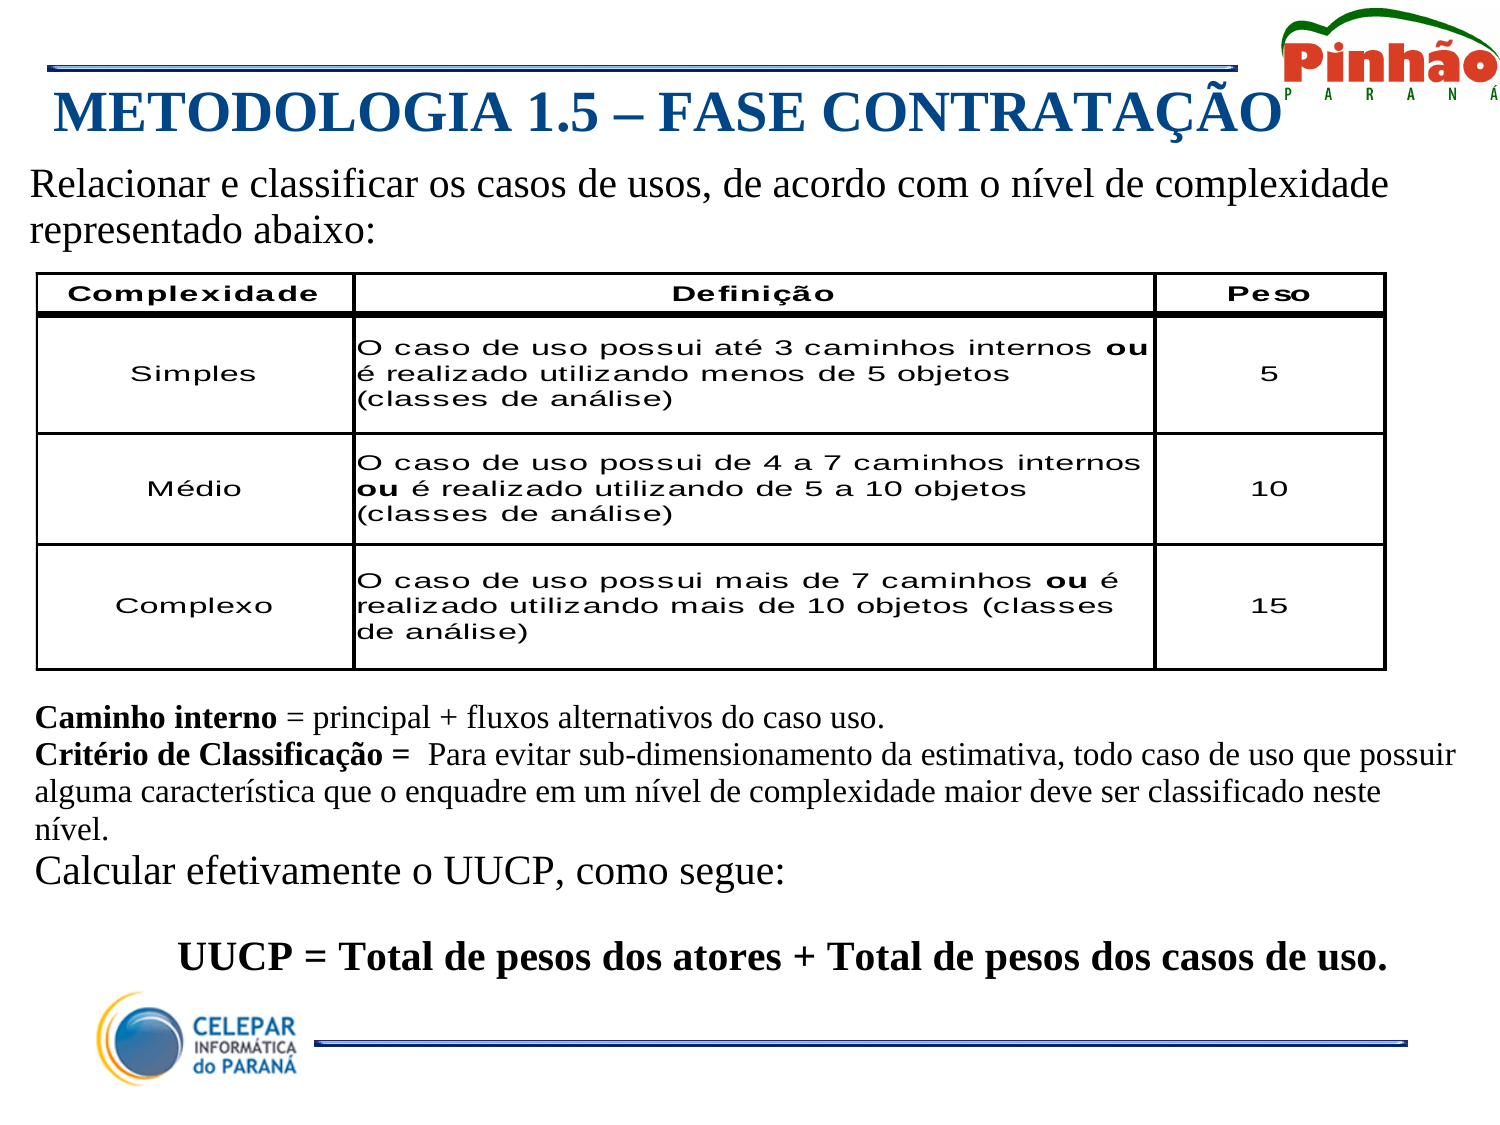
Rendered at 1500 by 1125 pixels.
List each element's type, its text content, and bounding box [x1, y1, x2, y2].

text_box [98, 266, 1420, 699]
title [78, 21, 1025, 79]
chart [35, 269, 1388, 699]
picture [1281, 8, 1500, 100]
text_box [98, 918, 1420, 1125]
text_box Relacionar e classificar os casos de usos, de acordo com o nível de complexidade representado abaixo: [29, 159, 1477, 266]
text_box METODOLOGIA 1.5 – FASE CONTRATAÇÃO [53, 79, 1284, 156]
text_box UUCP = Total de pesos dos atores + Total de pesos dos casos de uso. [177, 933, 1394, 988]
text_box Caminho interno = principal + fluxos alternativos do caso uso. Critério de Classificação = Para evitar sub-dimensionamento da estimativa, todo caso de uso que possuir alguma característica que o enquadre em um nível de complexidade maior deve ser classificado neste nível. Calcular efetivamente o UUCP, como segue: [34, 699, 1458, 918]
